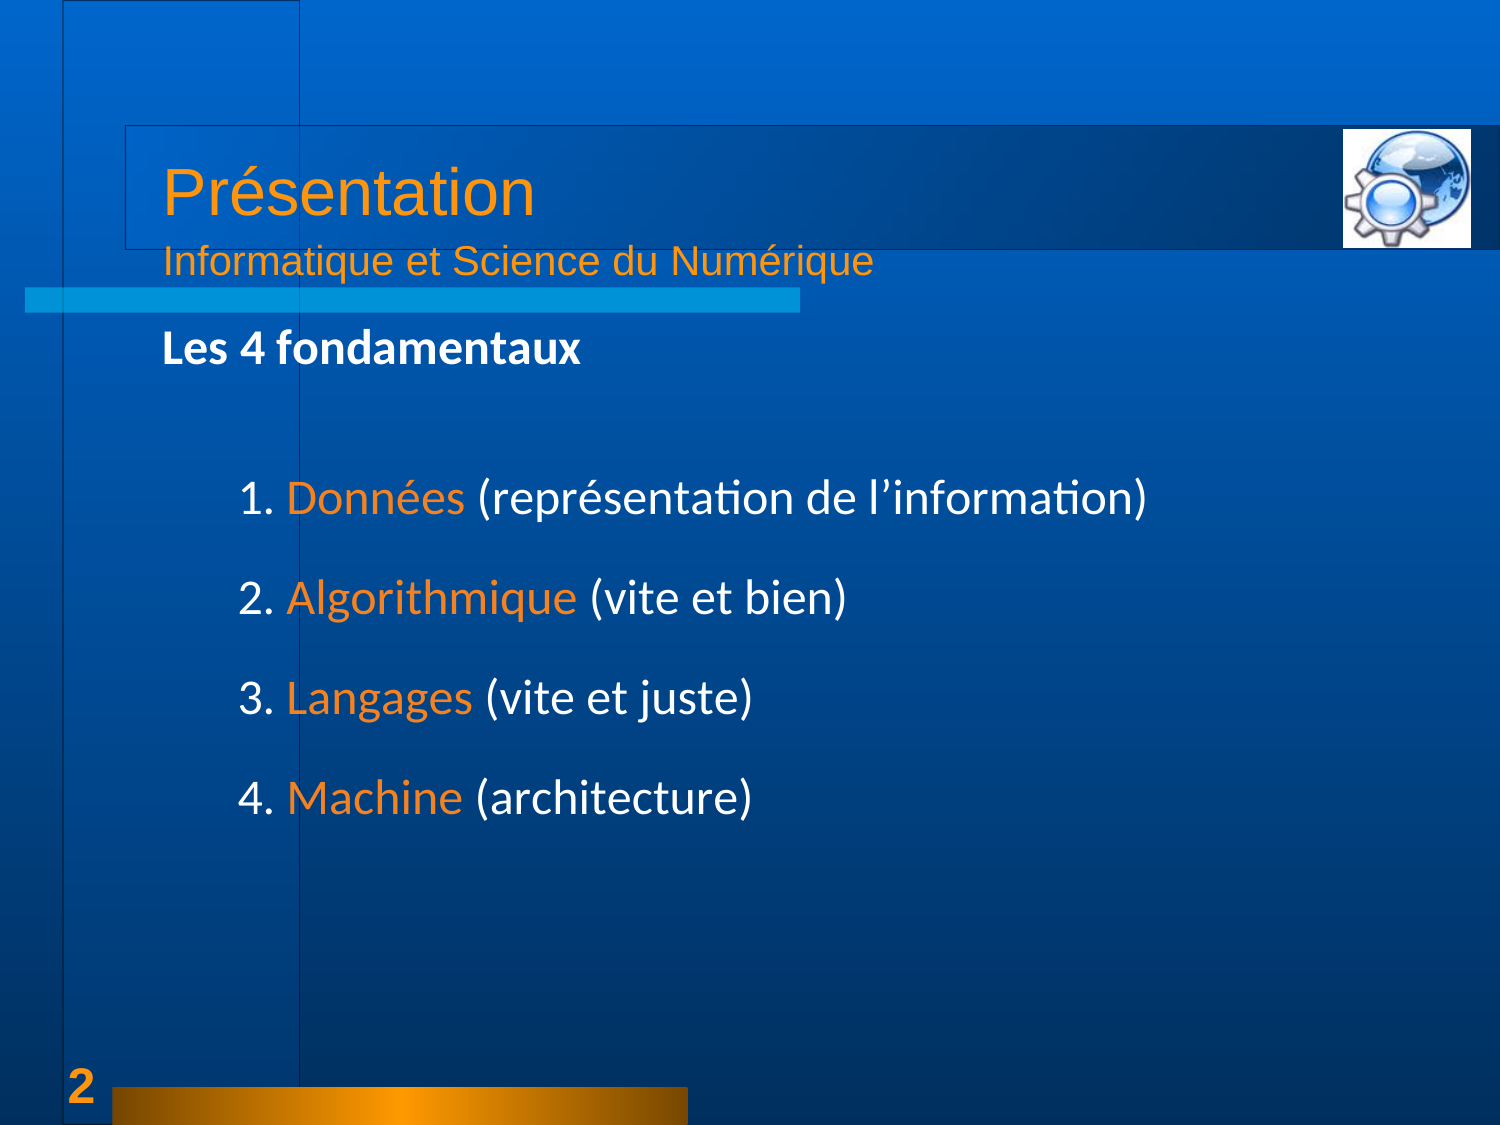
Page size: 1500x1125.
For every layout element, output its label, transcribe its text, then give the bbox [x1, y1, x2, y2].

picture [1343, 129, 1471, 248]
text_box Les 4 fondamentaux Données (représentation de l’information) Algorithmique (vite et bien) Langages (vite et juste) Machine (architecture) [147, 319, 1418, 885]
